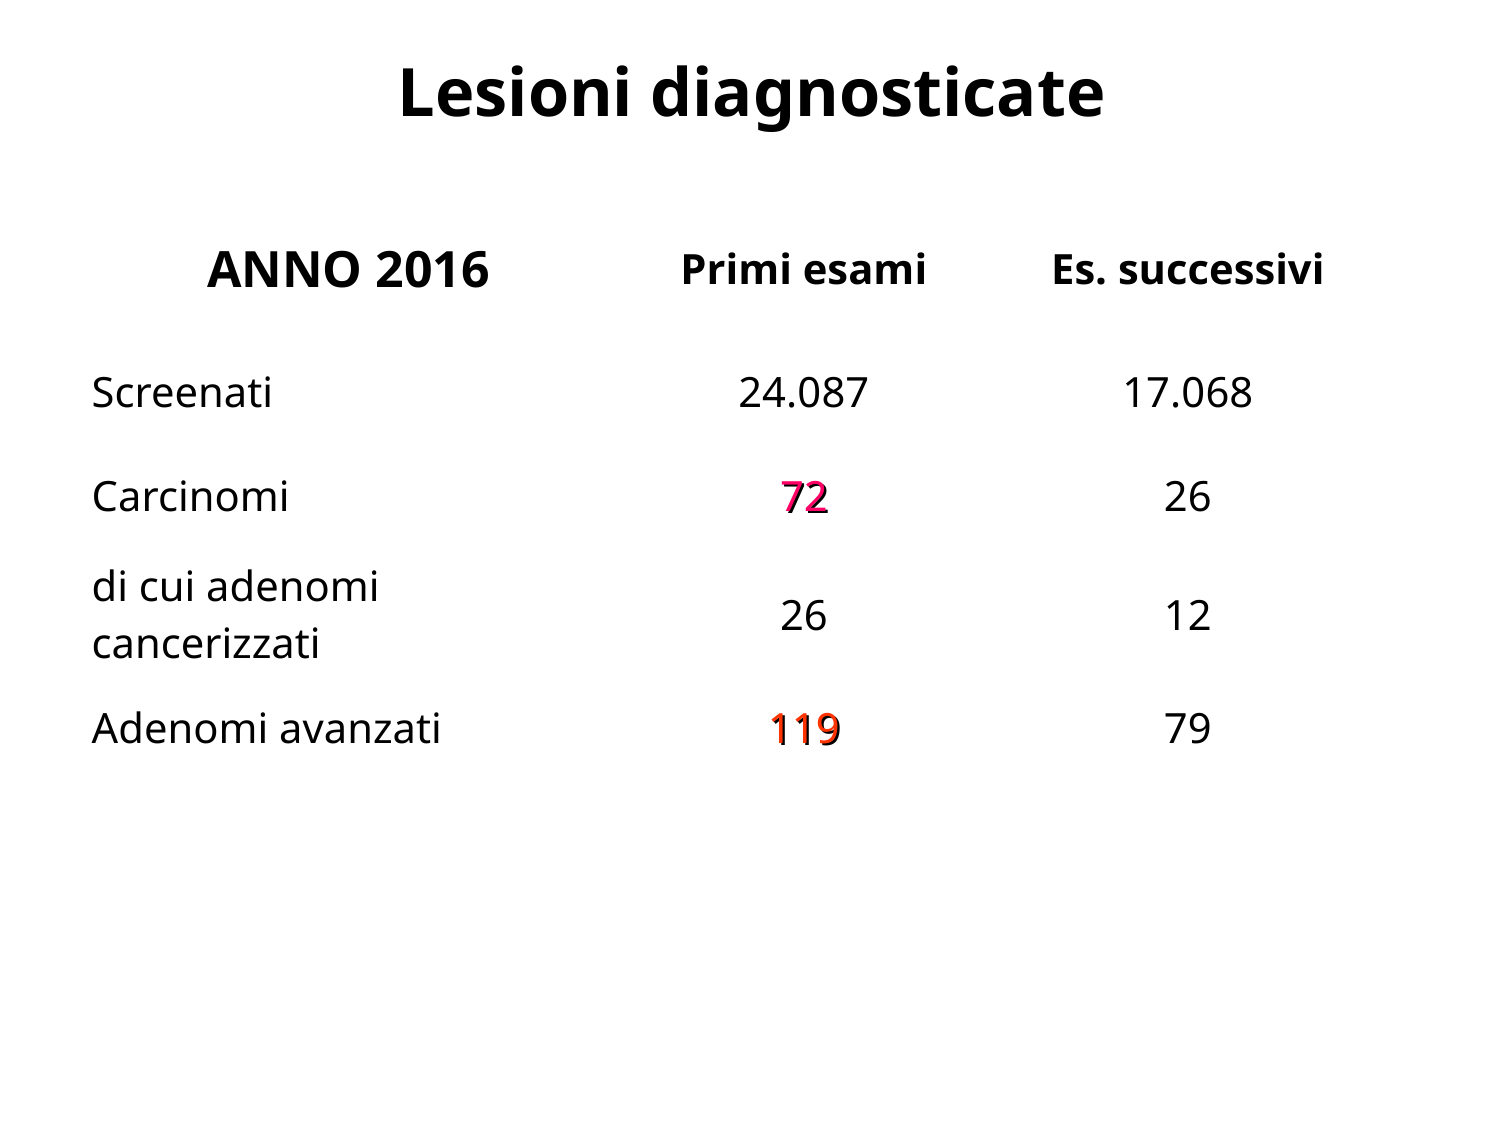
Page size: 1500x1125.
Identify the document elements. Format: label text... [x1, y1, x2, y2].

table_cell 79 [988, 679, 1388, 775]
table_cell Carcinomi [77, 441, 620, 549]
title Lesioni diagnosticate [76, 42, 1427, 138]
table_header ANNO 2016 [77, 196, 620, 341]
table_cell 12 [988, 549, 1388, 679]
table_cell 26 [988, 441, 1388, 549]
table_cell 119 [620, 679, 988, 775]
table_header Es. successivi [988, 196, 1388, 341]
table_cell 72 [620, 441, 988, 549]
table_header Primi esami [620, 196, 988, 341]
table_cell Screenati [77, 341, 620, 441]
table_cell di cui adenomi cancerizzati [77, 549, 620, 679]
table_cell 24.087 [620, 341, 988, 441]
table_cell 17.068 [988, 341, 1388, 441]
table_cell 26 [620, 549, 988, 679]
table_cell Adenomi avanzati [77, 679, 620, 775]
